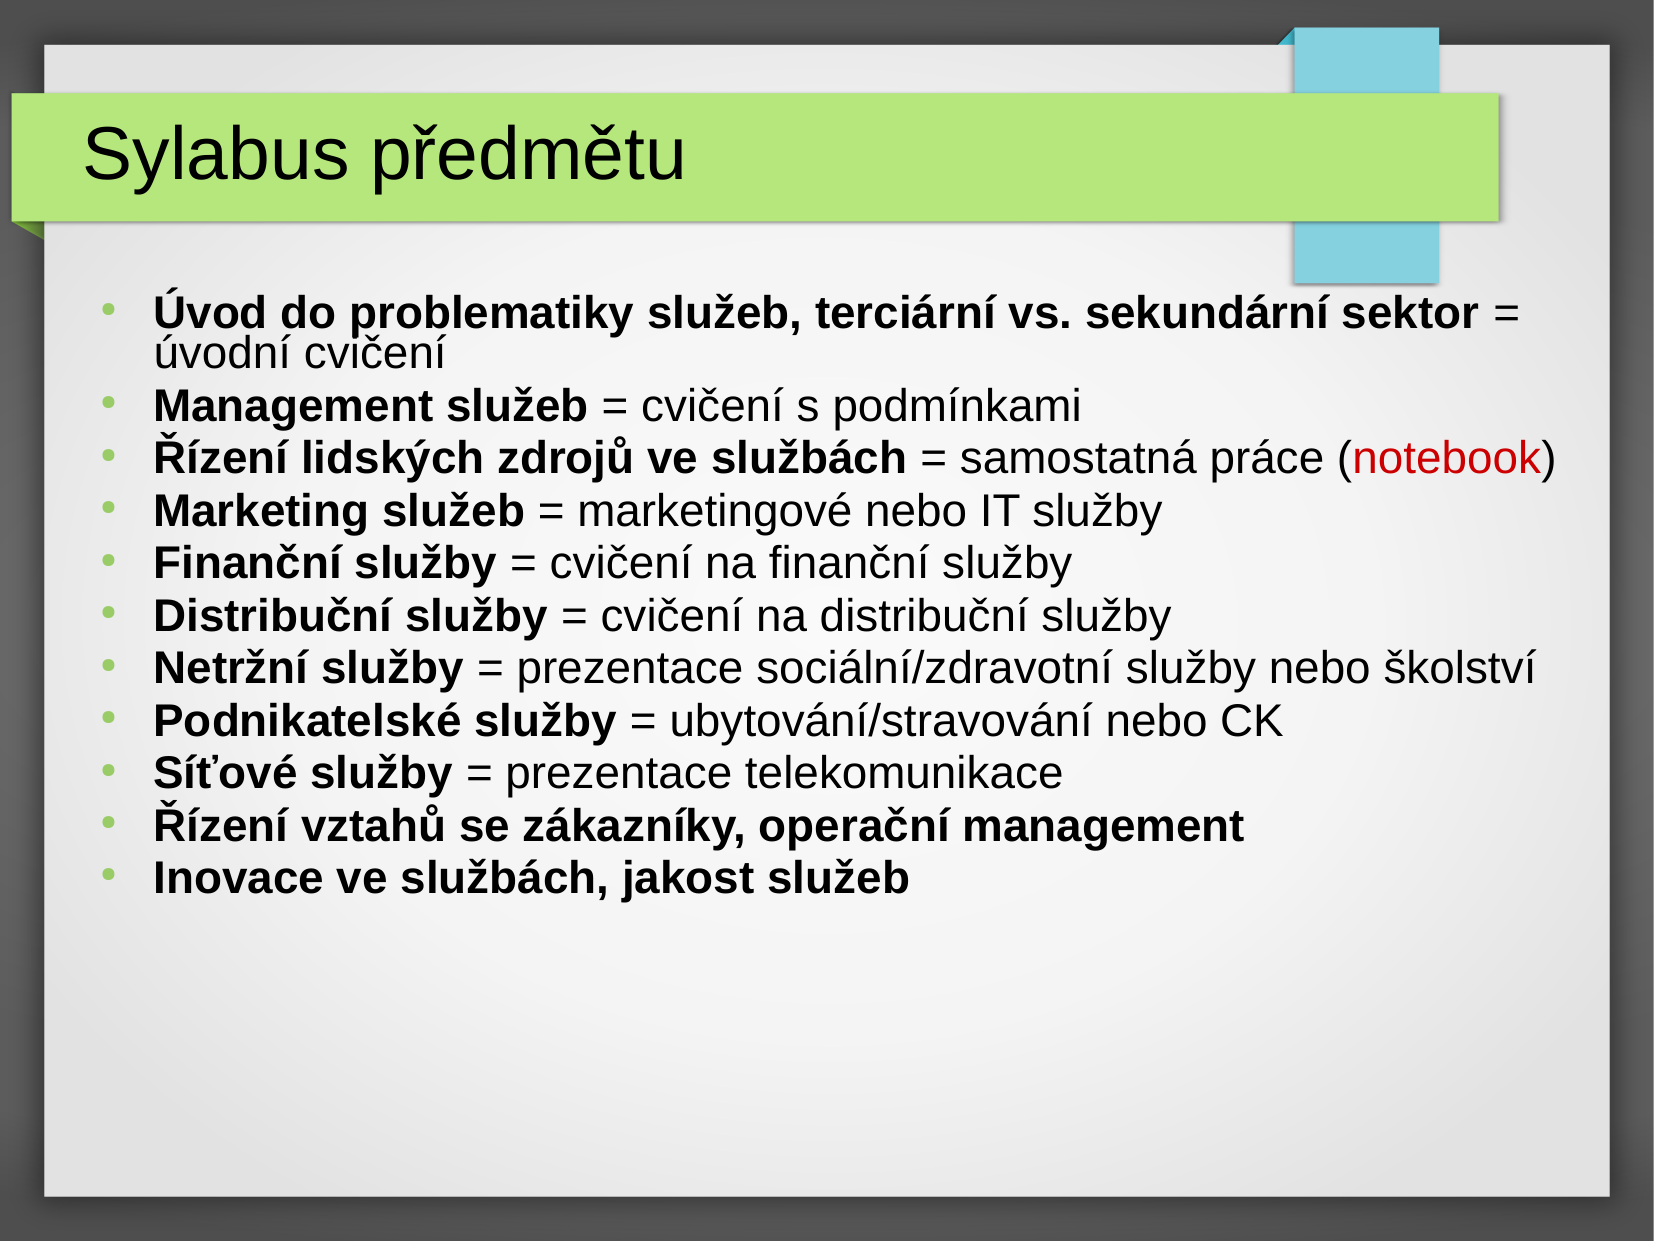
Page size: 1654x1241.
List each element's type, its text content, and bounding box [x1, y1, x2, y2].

picture [0, 0, 1654, 1241]
title Sylabus předmětu [82, 94, 1264, 213]
list Úvod do problematiky služeb, terciární vs. sekundární sektor = úvodní cvičení Management služeb = cvičení s podmínkami Řízení lidských zdrojů ve službách = samostatná práce (notebook) Marketing služeb = marketingové nebo IT služby Finanční služby = cvičení na finanční služby Distribuční služby = cvičení na distribuční služby Netržní služby = prezentace sociální/zdravotní služby nebo školství Podnikatelské služby = ubytování/stravování nebo CK Síťové služby = prezentace telekomunikace Řízení vztahů se zákazníky, operační management Inovace ve službách, jakost služeb [82, 295, 1571, 1015]
